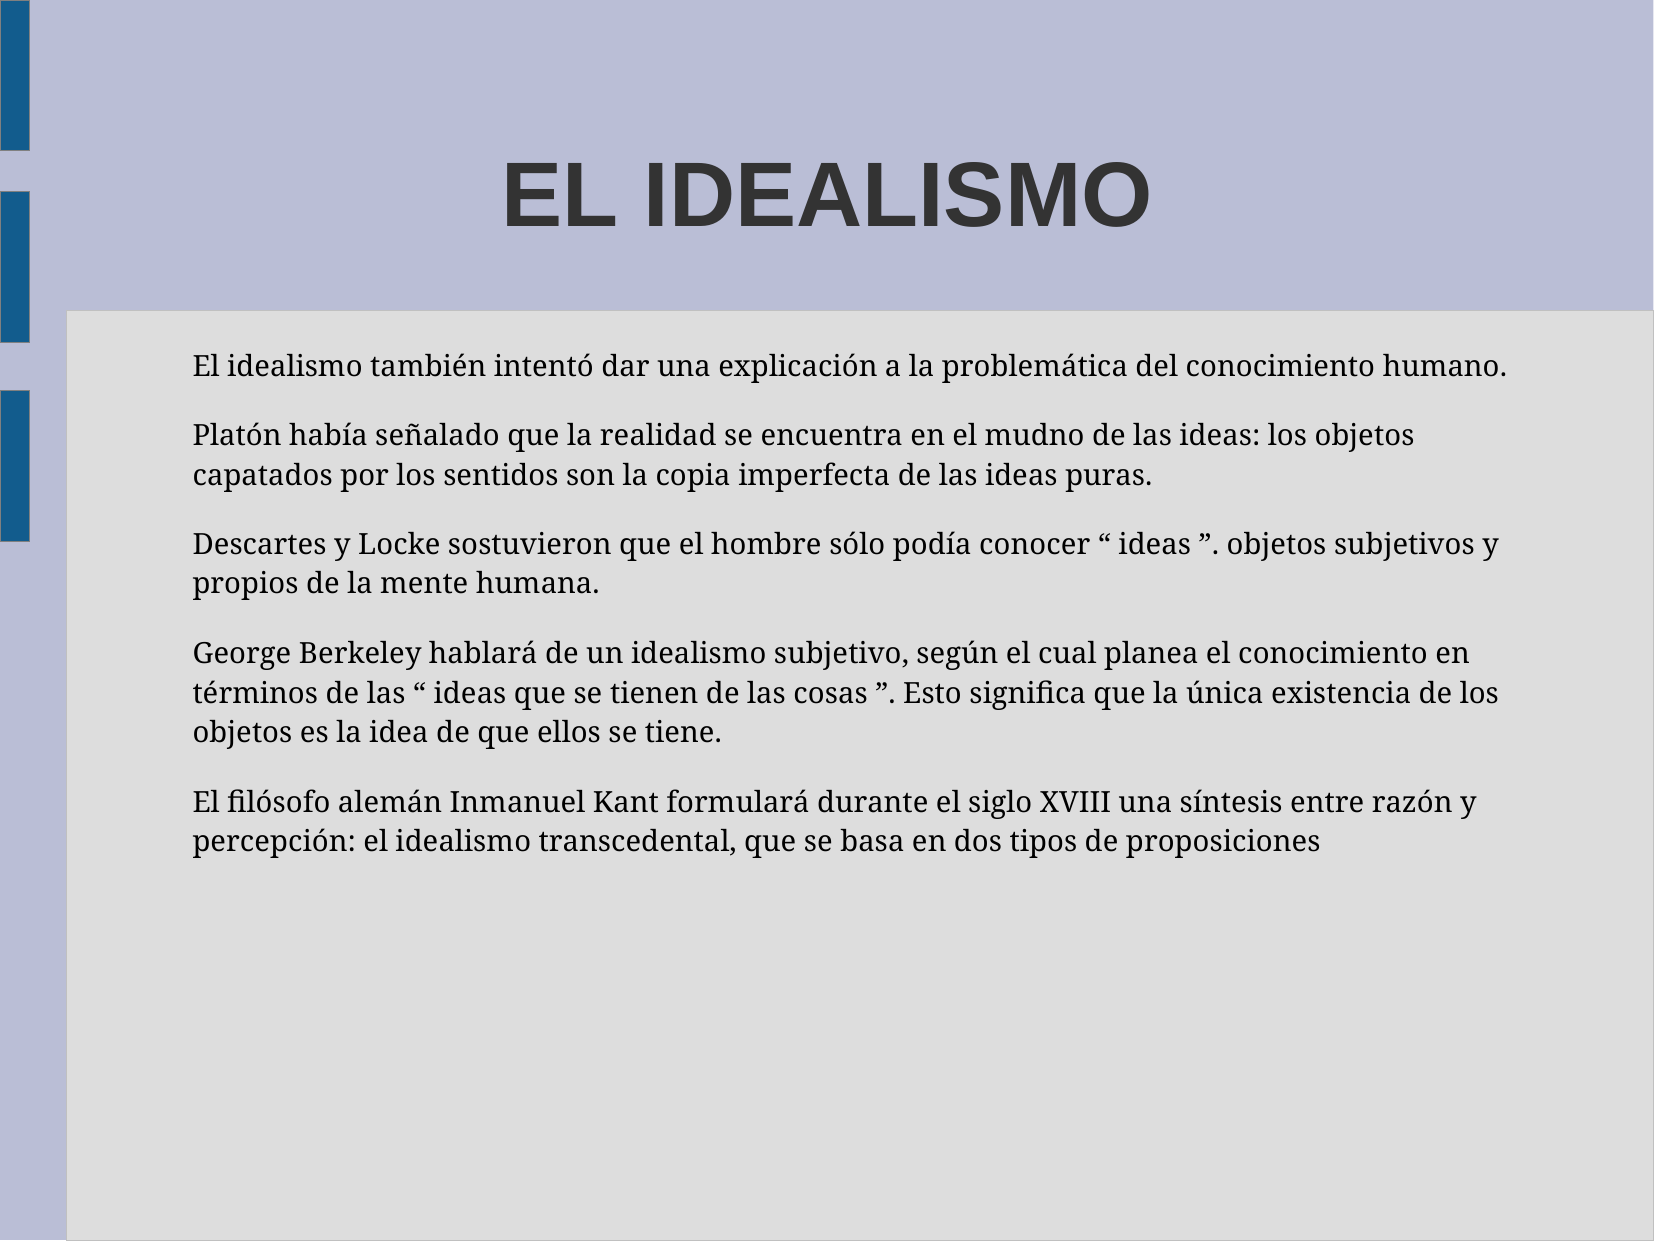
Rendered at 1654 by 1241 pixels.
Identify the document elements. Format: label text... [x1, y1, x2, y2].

list El idealismo también intentó dar una explicación a la problemática del conocimiento humano. Platón había señalado que la realidad se encuentra en el mudno de las ideas: los objetos capatados por los sentidos son la copia imperfecta de las ideas puras. Descartes y Locke sostuvieron que el hombre sólo podía conocer “ ideas ”. objetos subjetivos y propios de la mente humana. George Berkeley hablará de un idealismo subjetivo, según el cual planea el conocimiento en términos de las “ ideas que se tienen de las cosas ”. Esto significa que la única existencia de los objetos es la idea de que ellos se tiene. El filósofo alemán Inmanuel Kant formulará durante el siglo XVIII una síntesis entre razón y percepción: el idealismo transcedental, que se basa en dos tipos de proposiciones [121, 344, 1534, 1127]
title EL IDEALISMO [121, 91, 1534, 299]
